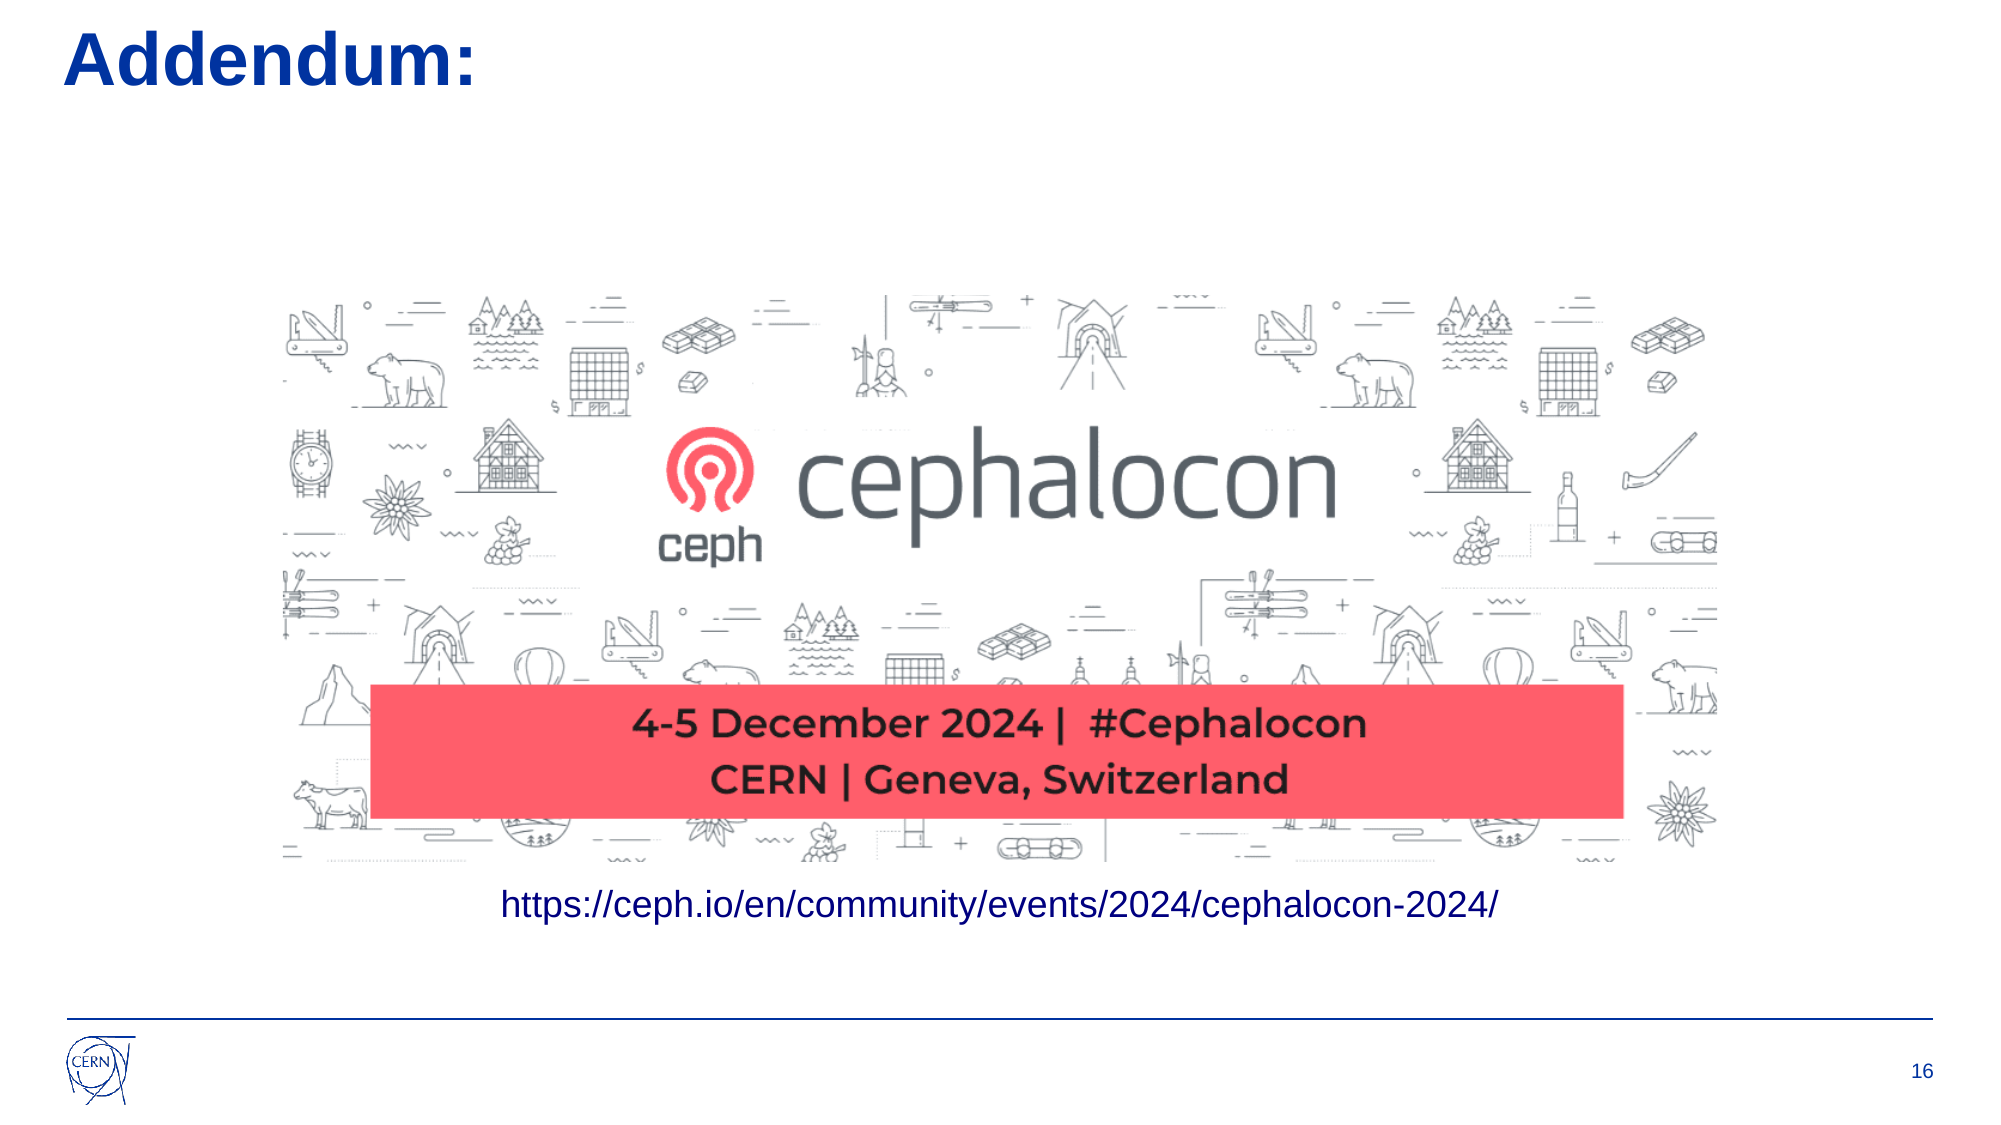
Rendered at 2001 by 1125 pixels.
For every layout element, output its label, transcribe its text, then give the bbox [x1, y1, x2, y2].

picture [282, 295, 1718, 862]
text_box Addendum: [62, 17, 592, 107]
text_box 16 [1911, 1059, 1935, 1085]
picture [66, 1036, 149, 1106]
text_box https://ceph.io/en/community/events/2024/cephalocon-2024/ [485, 876, 1565, 934]
